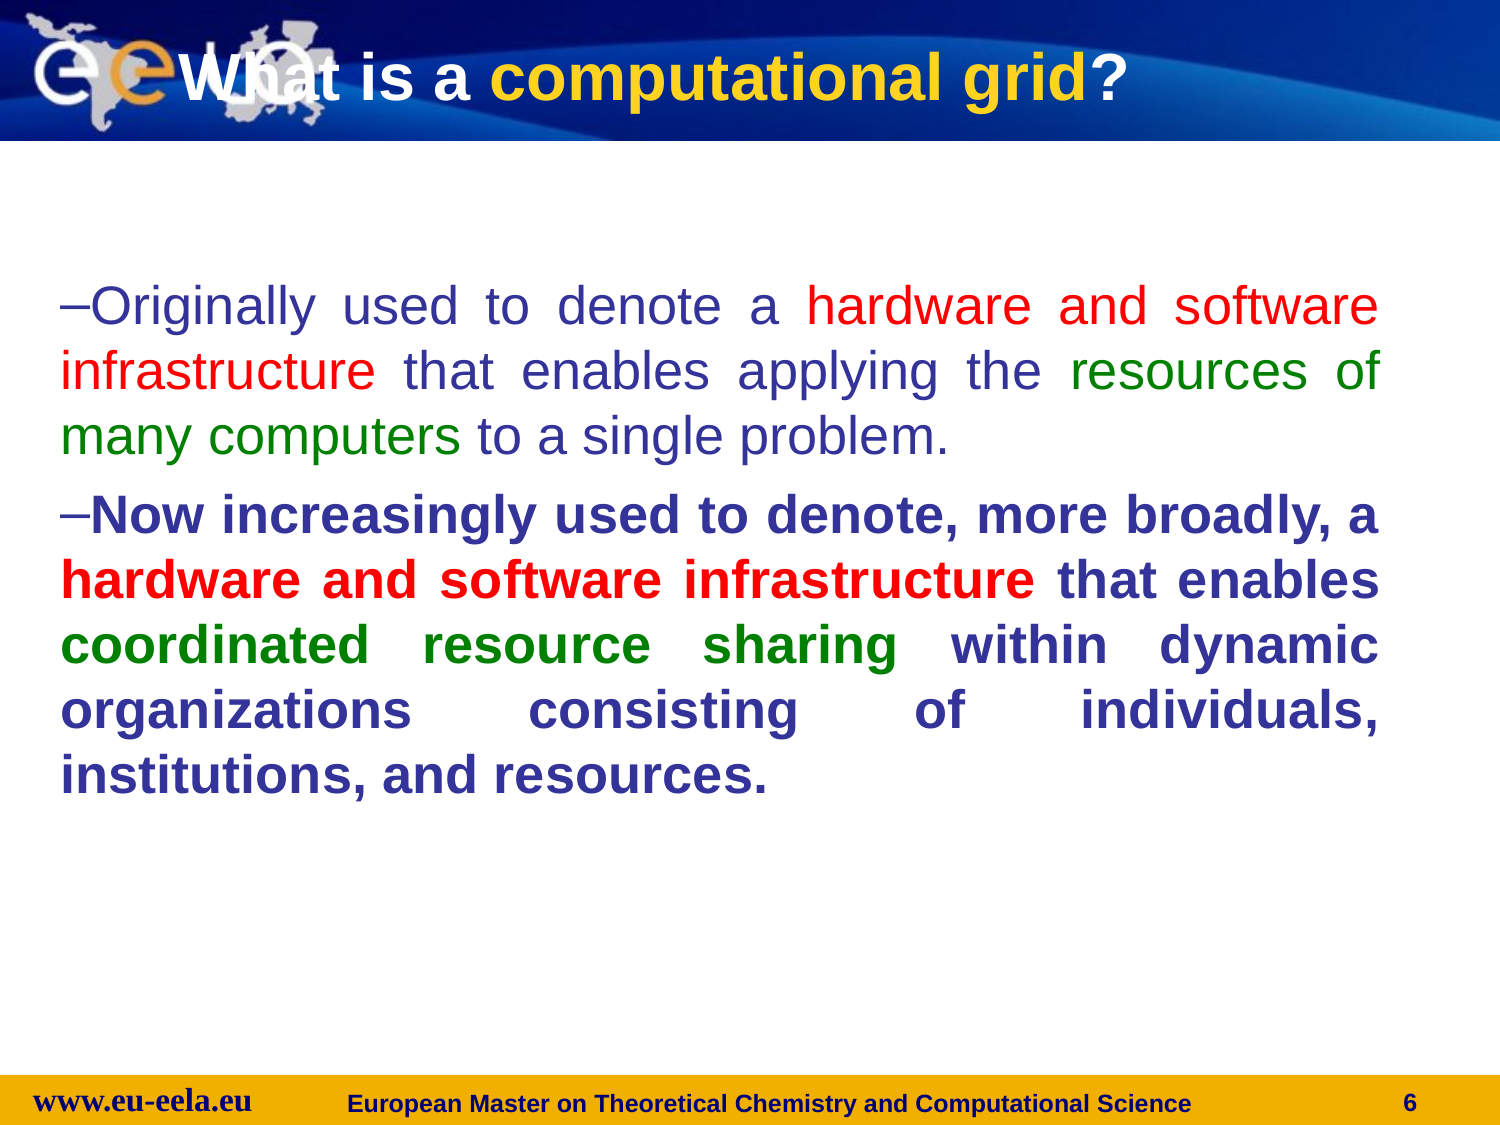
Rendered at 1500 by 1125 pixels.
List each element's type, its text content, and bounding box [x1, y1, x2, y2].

text_box [1388, 1078, 1475, 1125]
text_box European Master on Theoretical Chemistry and Computational Science [332, 1089, 1388, 1125]
text_box Originally used to denote a hardware and software infrastructure that enables applying the resources of many computers to a single problem. Now increasingly used to denote, more broadly, a hardware and software infrastructure that enables coordinated resource sharing within dynamic organizations consisting of individuals, institutions, and resources. [45, 262, 1396, 1089]
title What is a computational grid? [163, 0, 1500, 168]
